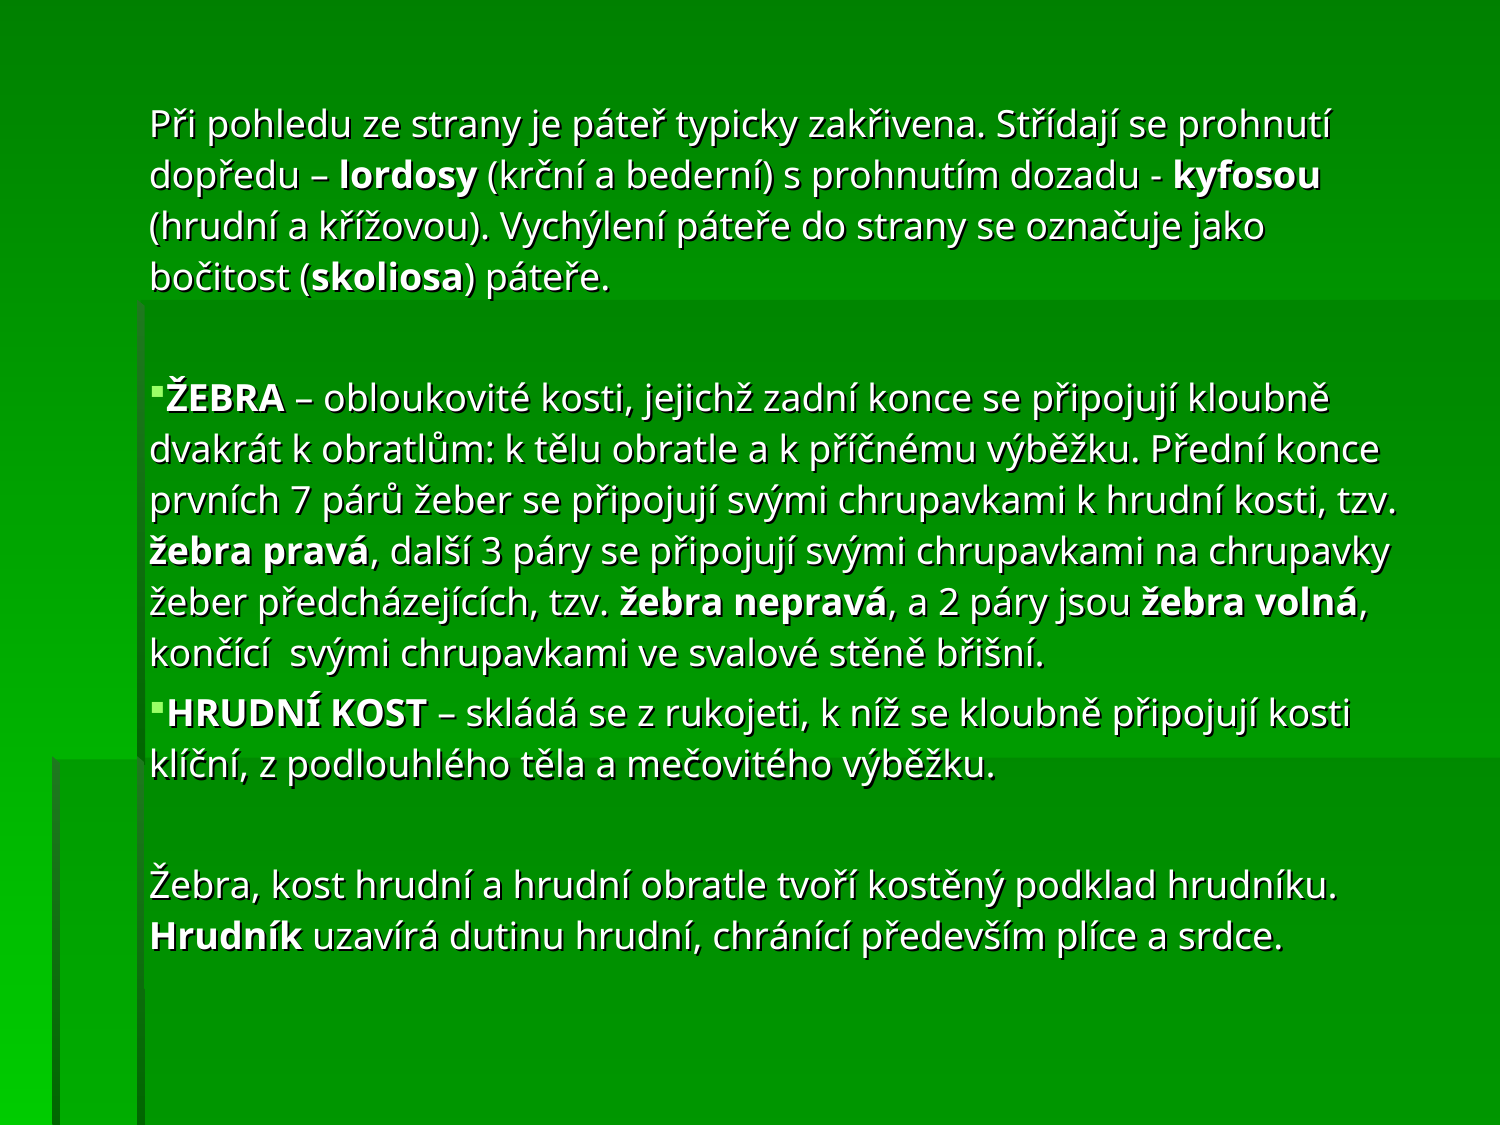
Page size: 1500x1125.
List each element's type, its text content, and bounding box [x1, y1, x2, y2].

list Při pohledu ze strany je páteř typicky zakřivena. Střídají se prohnutí dopředu – lordosy (krční a bederní) s prohnutím dozadu - kyfosou (hrudní a křížovou). Vychýlení páteře do strany se označuje jako bočitost (skoliosa) páteře. ŽEBRA – obloukovité kosti, jejichž zadní konce se připojují kloubně dvakrát k obratlům: k tělu obratle a k příčnému výběžku. Přední konce prvních 7 párů žeber se připojují svými chrupavkami k hrudní kosti, tzv. žebra pravá, další 3 páry se připojují svými chrupavkami na chrupavky žeber předcházejících, tzv. žebra nepravá, a 2 páry jsou žebra volná, končící svými chrupavkami ve svalové stěně břišní. HRUDNÍ KOST – skládá se z rukojeti, k níž se kloubně připojují kosti klíční, z podlouhlého těla a mečovitého výběžku. Žebra, kost hrudní a hrudní obratle tvoří kostěný podklad hrudníku. Hrudník uzavírá dutinu hrudní, chránící především plíce a srdce. [75, 90, 1426, 1005]
